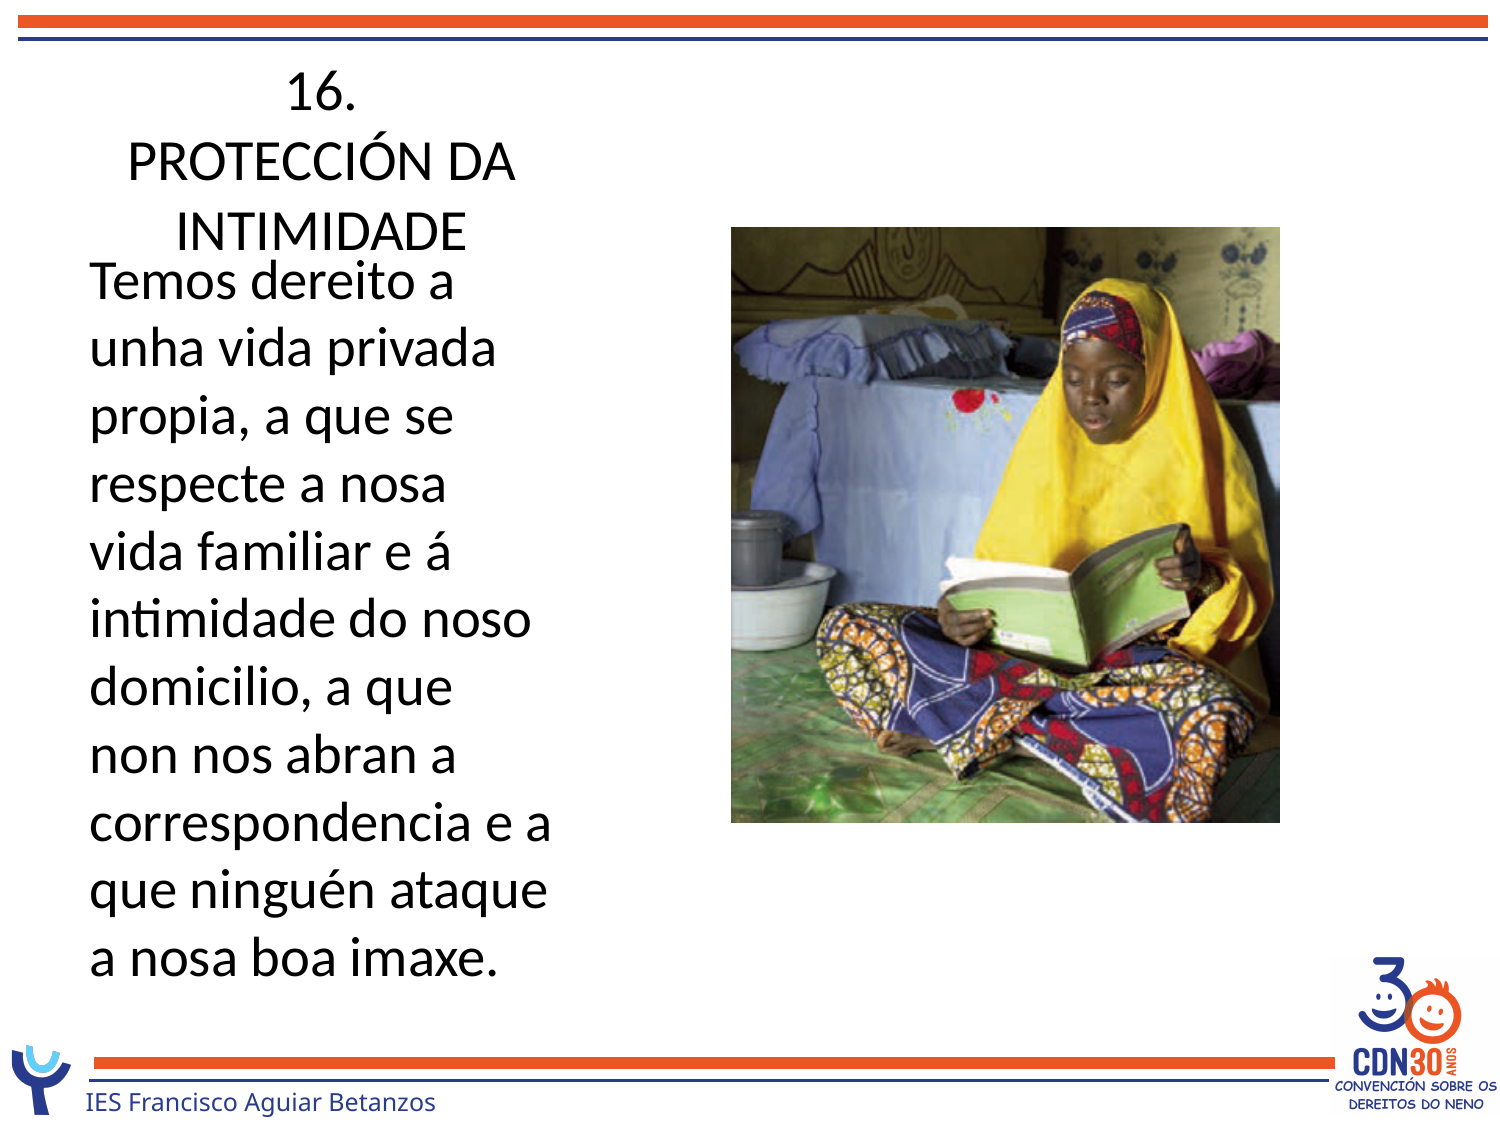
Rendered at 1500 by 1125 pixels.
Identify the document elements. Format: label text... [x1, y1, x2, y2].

picture [1330, 956, 1500, 1115]
picture [731, 227, 1280, 823]
title 16. PROTECCIÓN DA INTIMIDADE [75, 44, 569, 235]
picture [11, 1045, 71, 1115]
list Temos dereito a unha vida privada propia, a que se respecte a nosa vida familiar e á intimidade do noso domicilio, a que non nos abran a correspondencia e a que ninguén ataque a nosa boa imaxe. [75, 235, 569, 1005]
